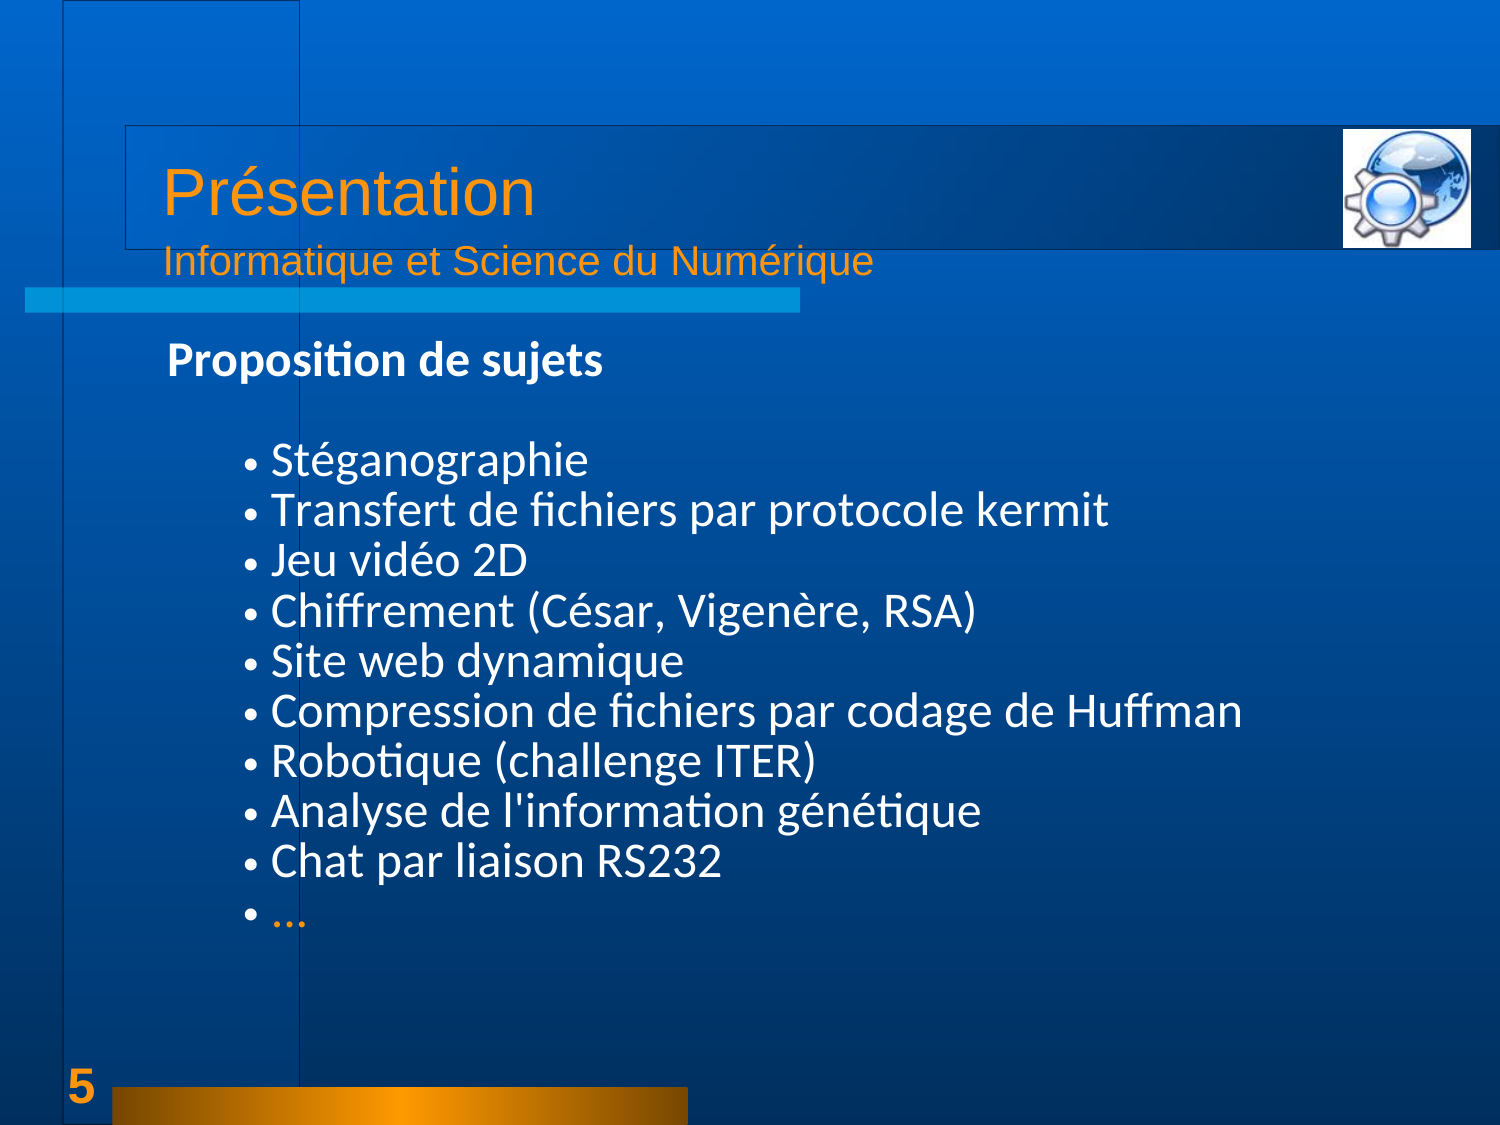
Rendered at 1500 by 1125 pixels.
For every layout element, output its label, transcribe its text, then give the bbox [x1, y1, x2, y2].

text_box Proposition de sujets Stéganographie Transfert de fichiers par protocole kermit Jeu vidéo 2D Chiffrement (César, Vigenère, RSA) Site web dynamique Compression de fichiers par codage de Huffman Robotique (challenge ITER) Analyse de l'information génétique Chat par liaison RS232 ... [152, 332, 1388, 960]
picture [1343, 129, 1471, 248]
